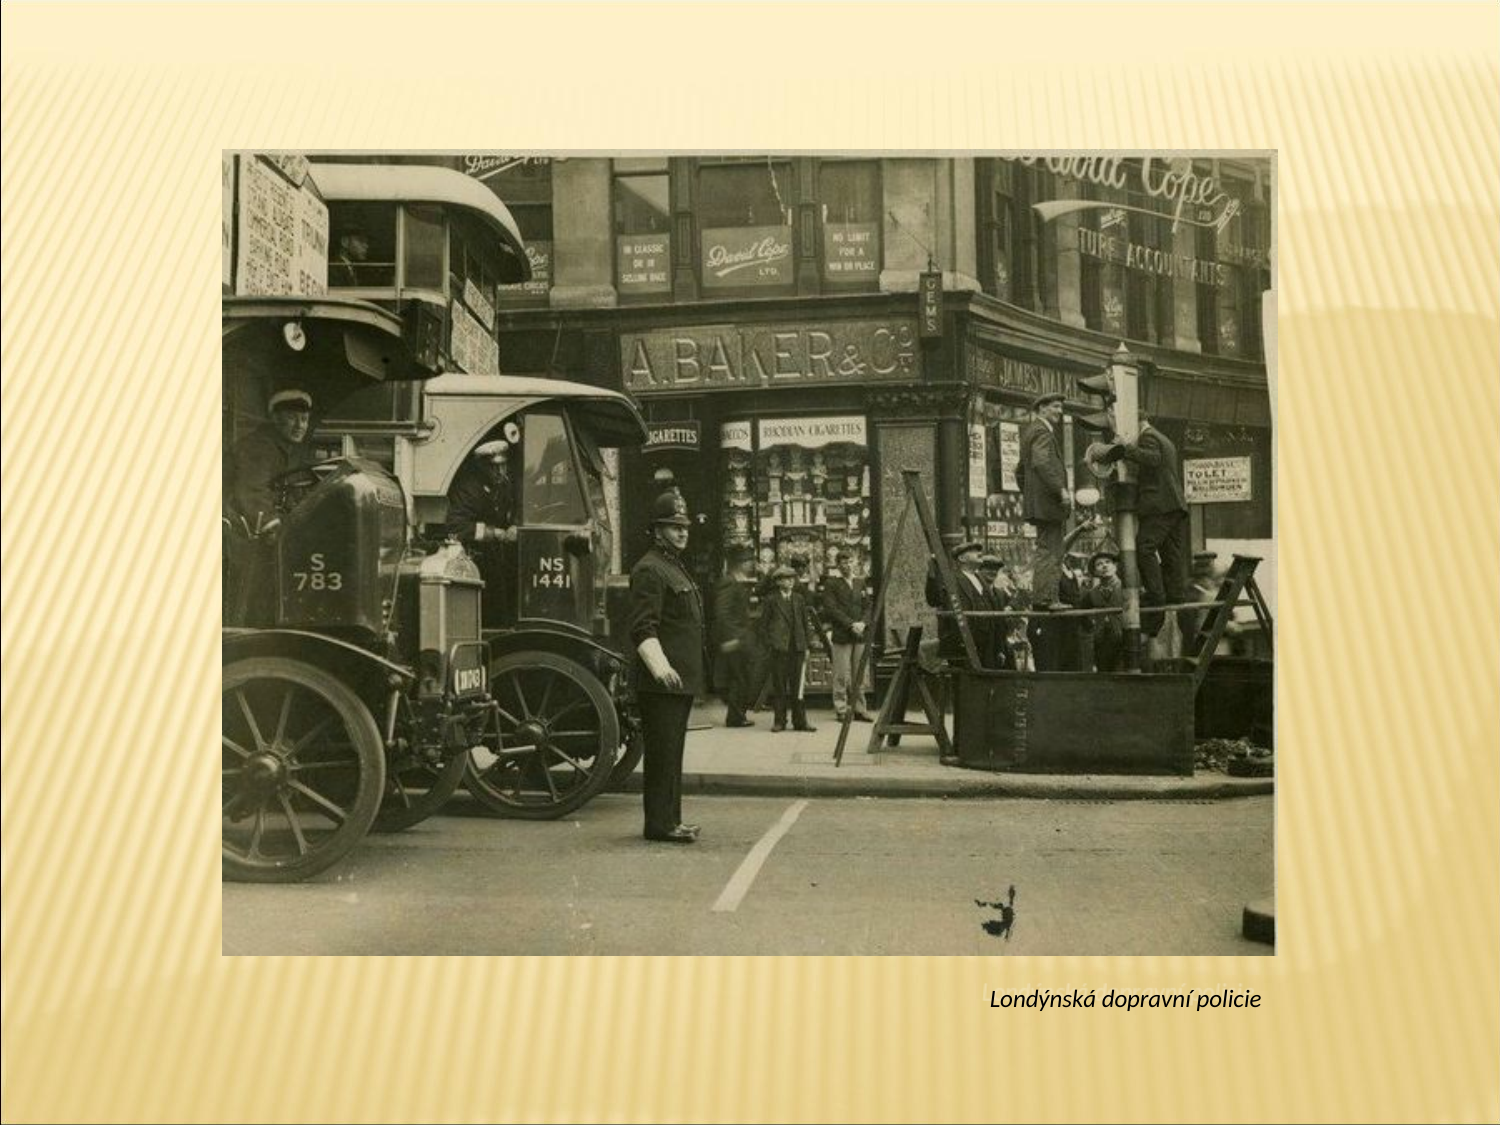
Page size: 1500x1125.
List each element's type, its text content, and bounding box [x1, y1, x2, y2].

picture [0, 0, 1500, 1125]
text_box Londýnská dopravní policie [974, 975, 1313, 1021]
